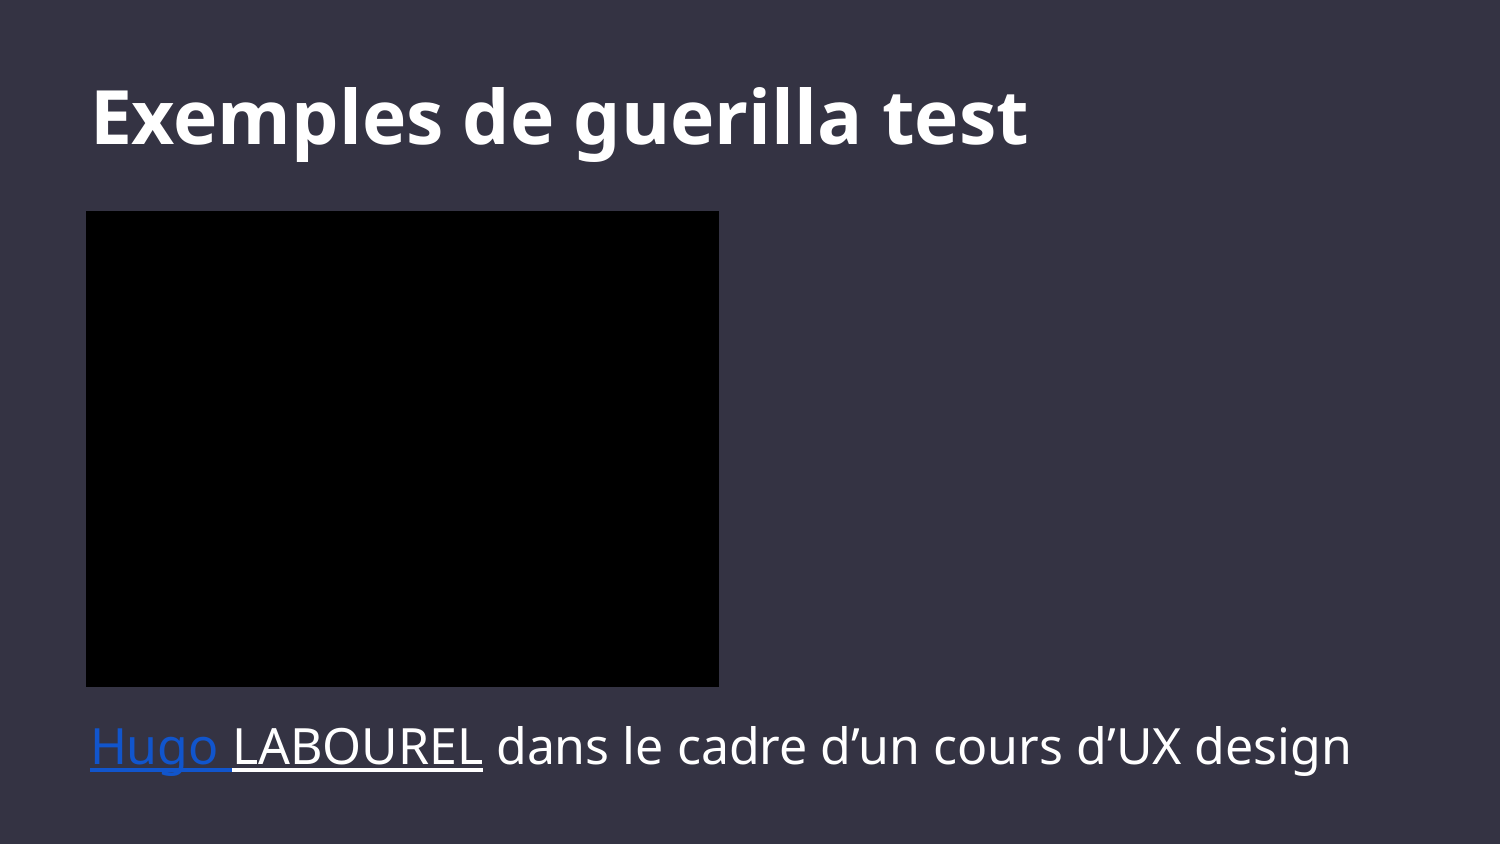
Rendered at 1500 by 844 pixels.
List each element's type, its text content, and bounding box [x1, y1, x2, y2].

picture [86, 211, 719, 687]
title Exemples de guerilla test [75, 33, 1425, 175]
list Hugo LABOUREL dans le cadre d’un cours d’UX design [75, 699, 1425, 808]
